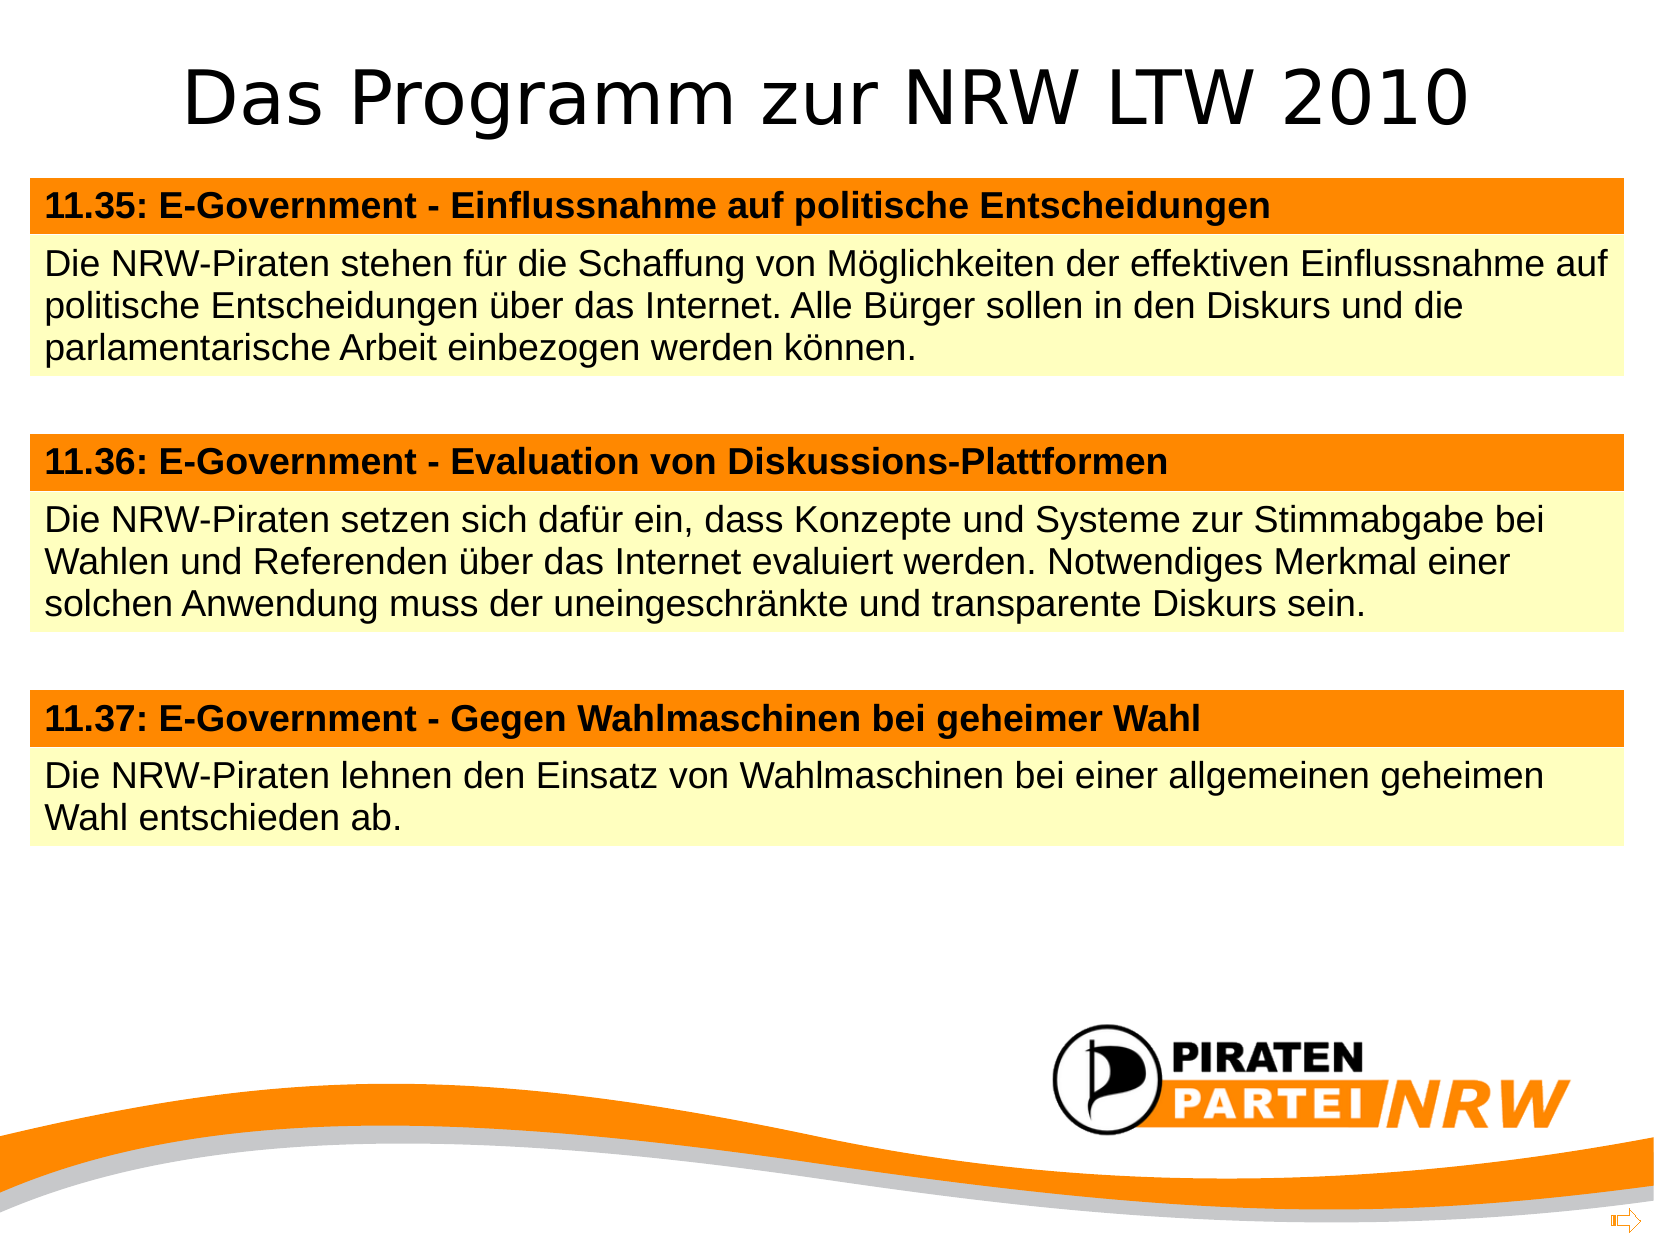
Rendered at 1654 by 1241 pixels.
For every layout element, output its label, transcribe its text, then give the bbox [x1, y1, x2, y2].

table_cell [30, 633, 1624, 689]
table_cell Die NRW-Piraten lehnen den Einsatz von Wahlmaschinen bei einer allgemeinen geheimen Wahl entschieden ab. [30, 748, 1624, 846]
table_cell 11.37: E-Government - Gegen Wahlmaschinen bei geheimer Wahl [30, 690, 1624, 747]
title Das Programm zur NRW LTW 2010 [82, 54, 1571, 143]
table_header 11.35: E-Government - Einflussnahme auf politische Entscheidungen [30, 178, 1624, 234]
table_cell Die NRW-Piraten stehen für die Schaffung von Möglichkeiten der effektiven Einflussnahme auf politische Entscheidungen über das Internet. Alle Bürger sollen in den Diskurs und die parlamentarische Arbeit einbezogen werden können. [30, 235, 1624, 376]
picture [1045, 1021, 1579, 1140]
table_cell [30, 377, 1624, 433]
table_cell Die NRW-Piraten setzen sich dafür ein, dass Konzepte und Systeme zur Stimmabgabe bei Wahlen und Referenden über das Internet evaluiert werden. Notwendiges Merkmal einer solchen Anwendung muss der uneingeschränkte und transparente Diskurs sein. [30, 492, 1624, 632]
table_cell 11.36: E-Government - Evaluation von Diskussions-Plattformen [30, 434, 1624, 491]
